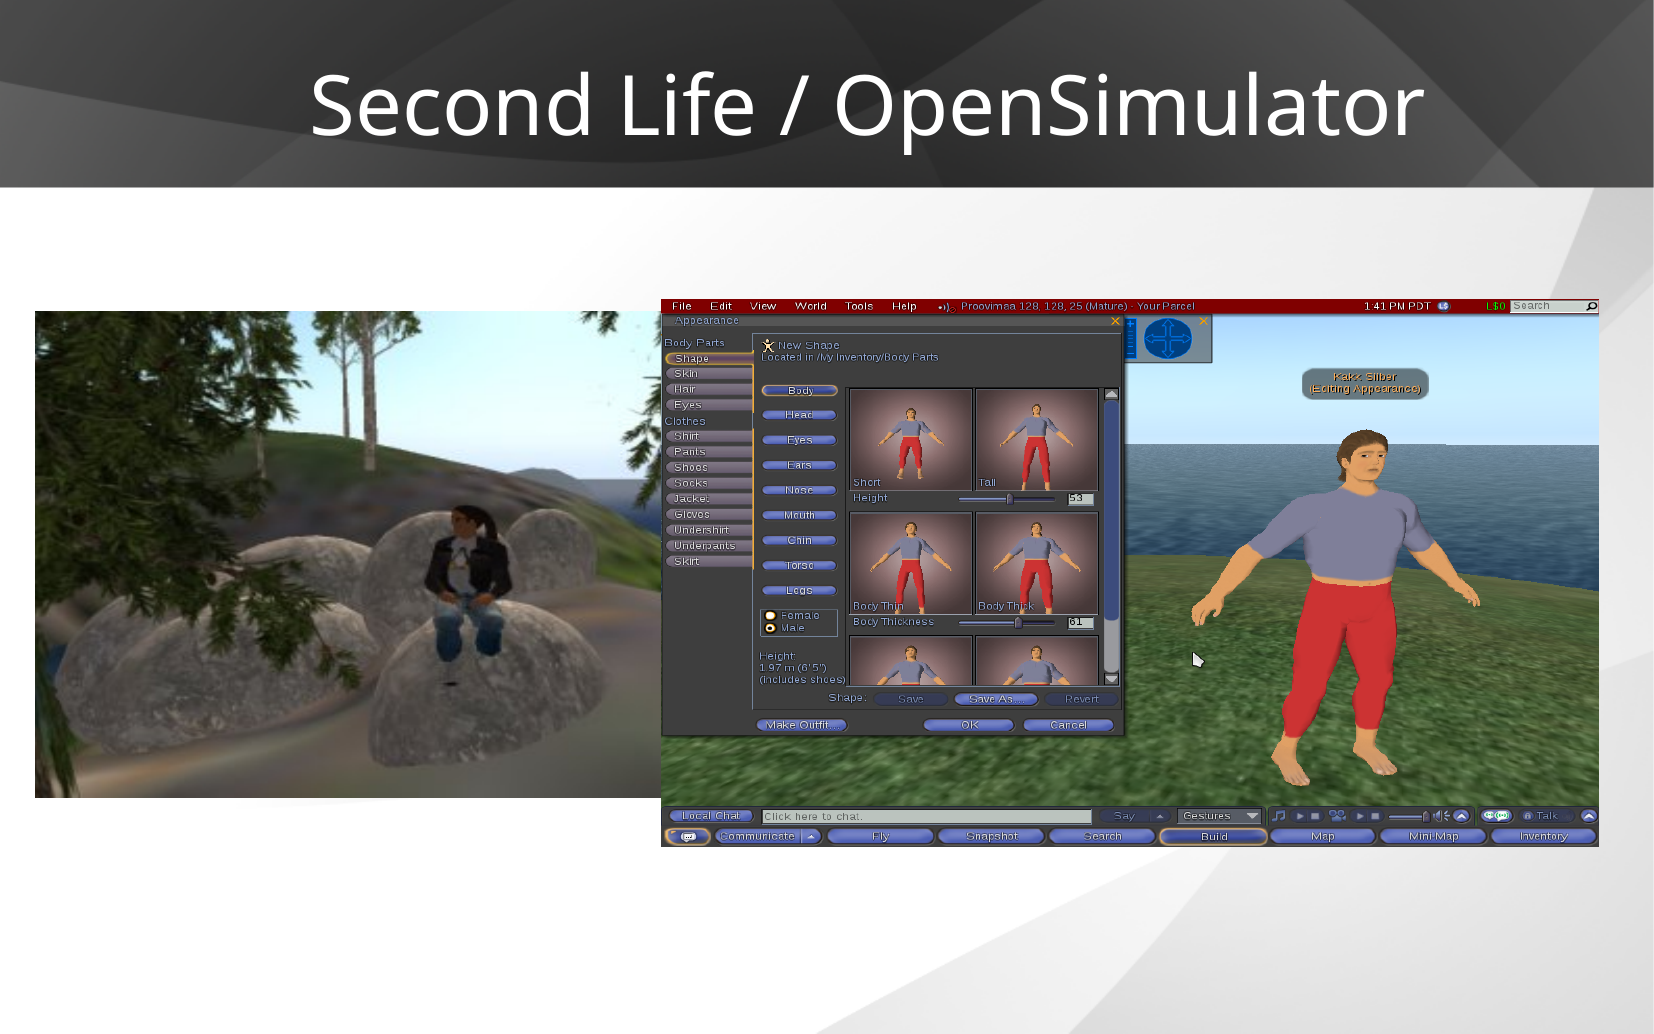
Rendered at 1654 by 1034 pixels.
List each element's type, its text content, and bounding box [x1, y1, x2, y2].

title Second Life / OpenSimulator [124, 0, 1613, 208]
picture [0, 0, 1654, 1034]
